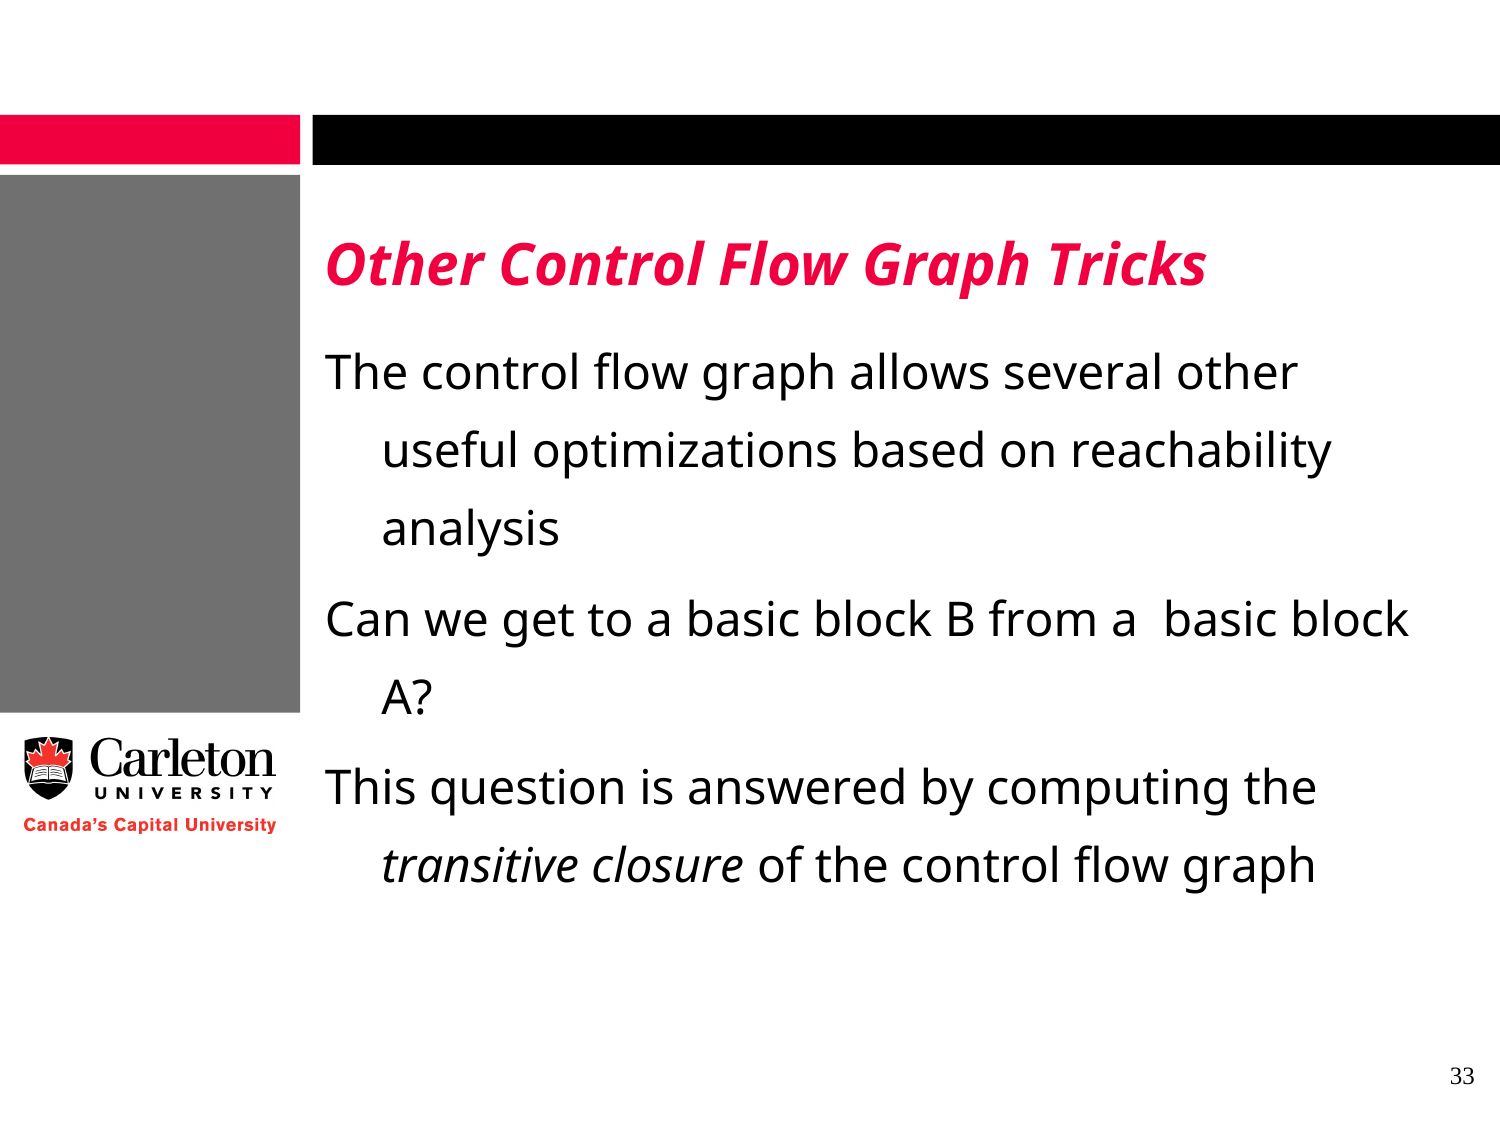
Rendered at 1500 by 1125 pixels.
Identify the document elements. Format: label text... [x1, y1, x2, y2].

title Other Control Flow Graph Tricks [324, 194, 1450, 324]
list The control flow graph allows several other useful optimizations based on reachability analysis Can we get to a basic block B from a basic block A? This question is answered by computing the transitive closure of the control flow graph [324, 324, 1450, 1036]
picture [24, 737, 276, 834]
